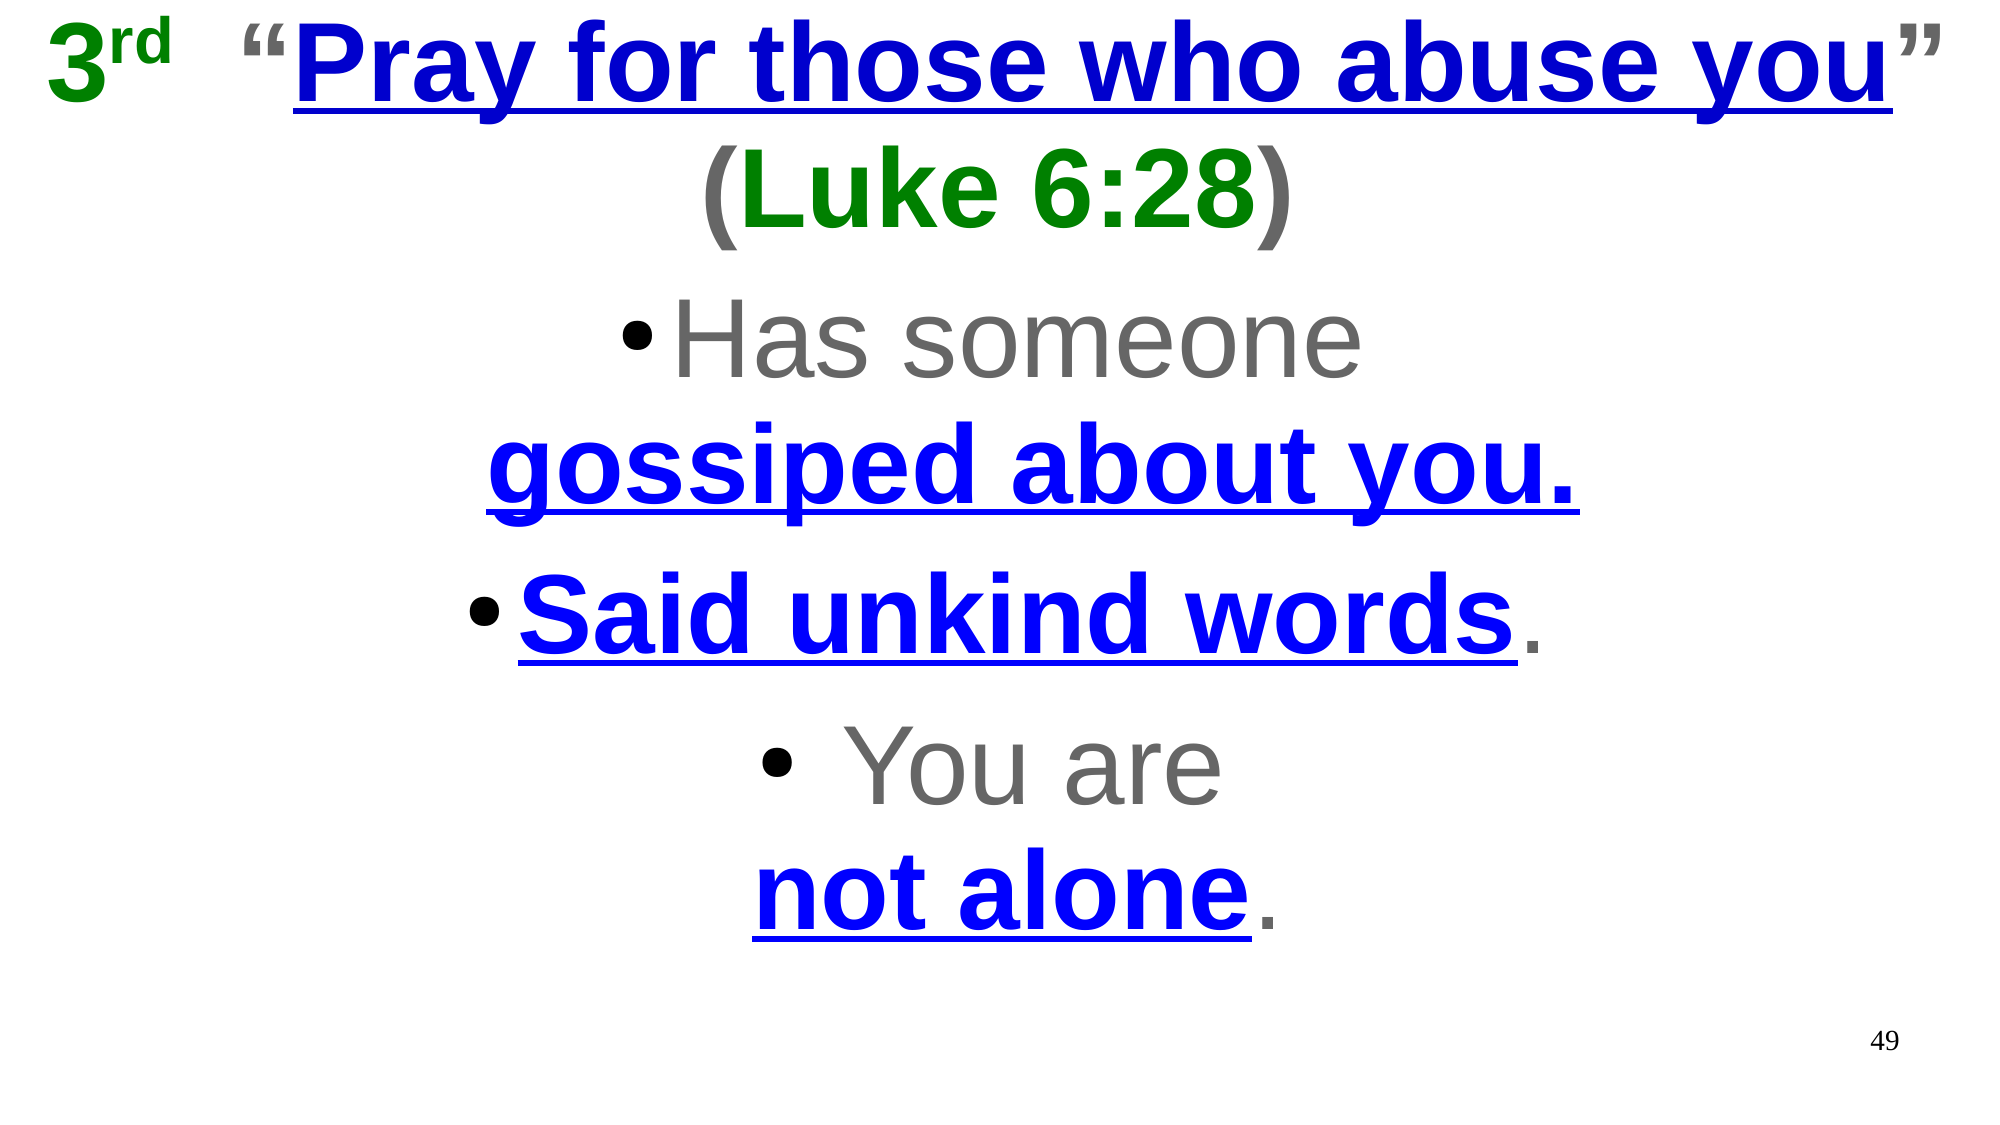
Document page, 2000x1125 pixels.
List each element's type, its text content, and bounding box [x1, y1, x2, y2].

list 3rd “Pray for those who abuse you” (Luke 6:28) Has someone gossiped about you. Said unkind words. You are not alone. [0, 0, 1996, 1123]
